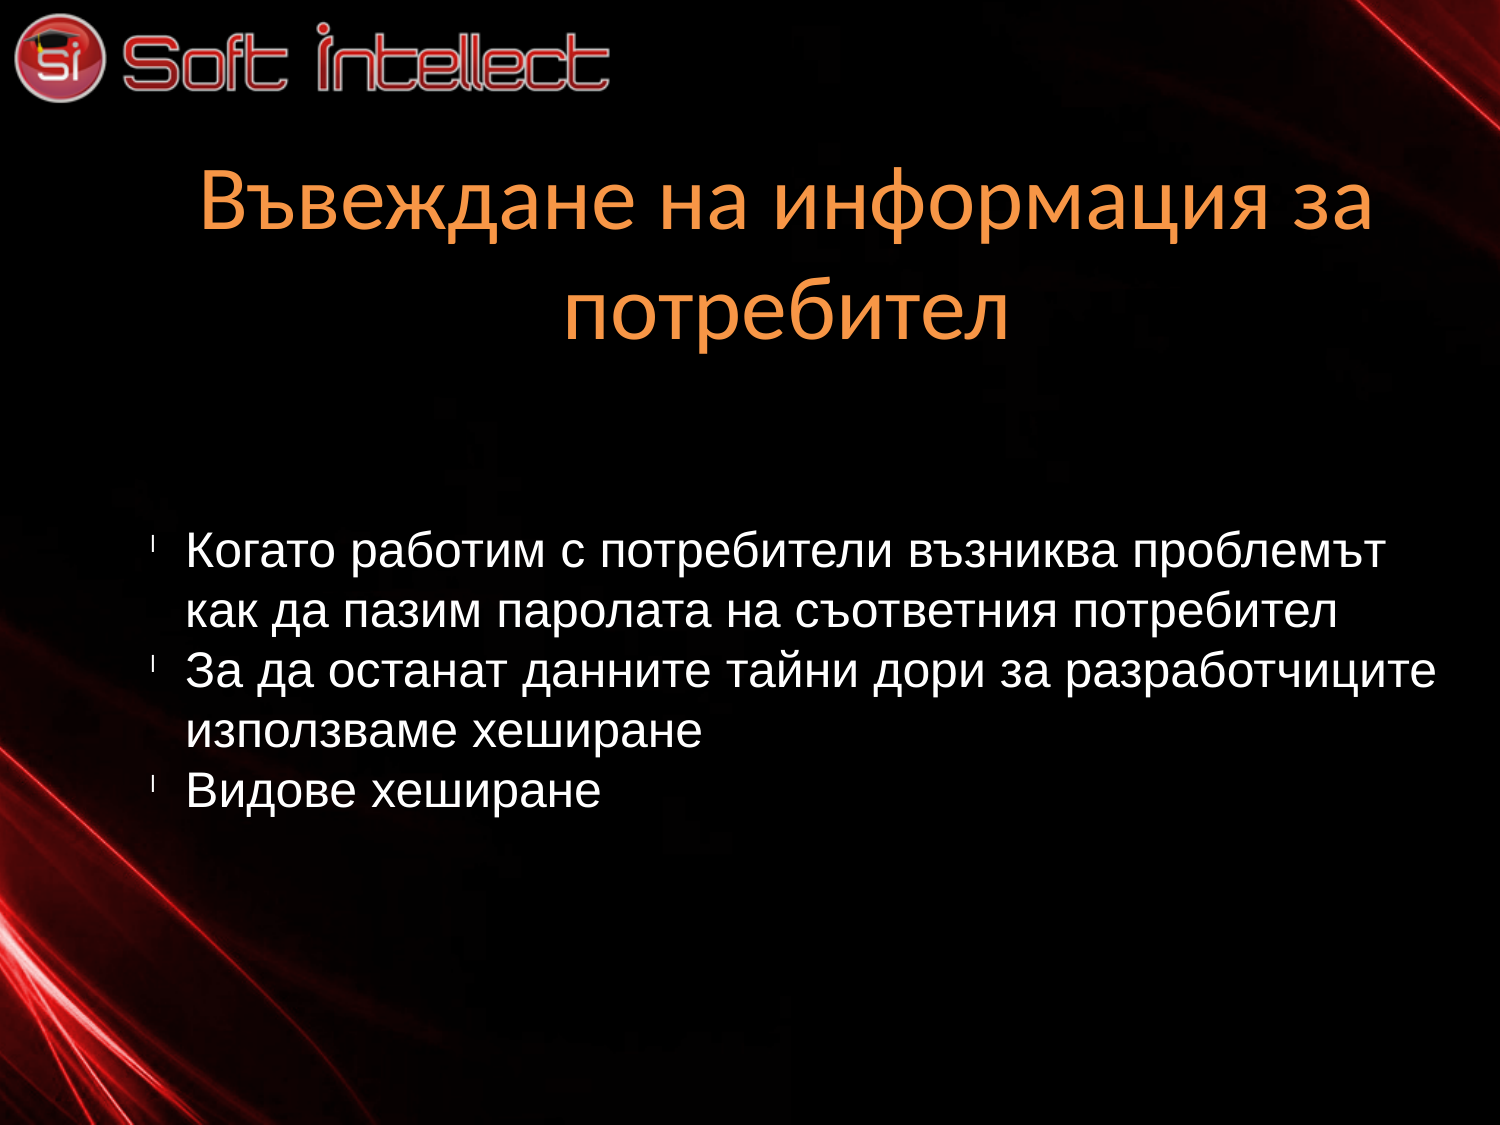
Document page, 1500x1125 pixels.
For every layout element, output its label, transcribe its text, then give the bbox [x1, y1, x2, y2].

text_box Въвеждане на информация за потребител [150, 127, 1425, 368]
text_box Когато работим с потребители възниква проблемът как да пазим паролата на съответния потребител За да останат данните тайни дори за разработчиците използваме хеширане Видове хеширане [134, 509, 1470, 1125]
picture [0, 0, 1500, 1125]
